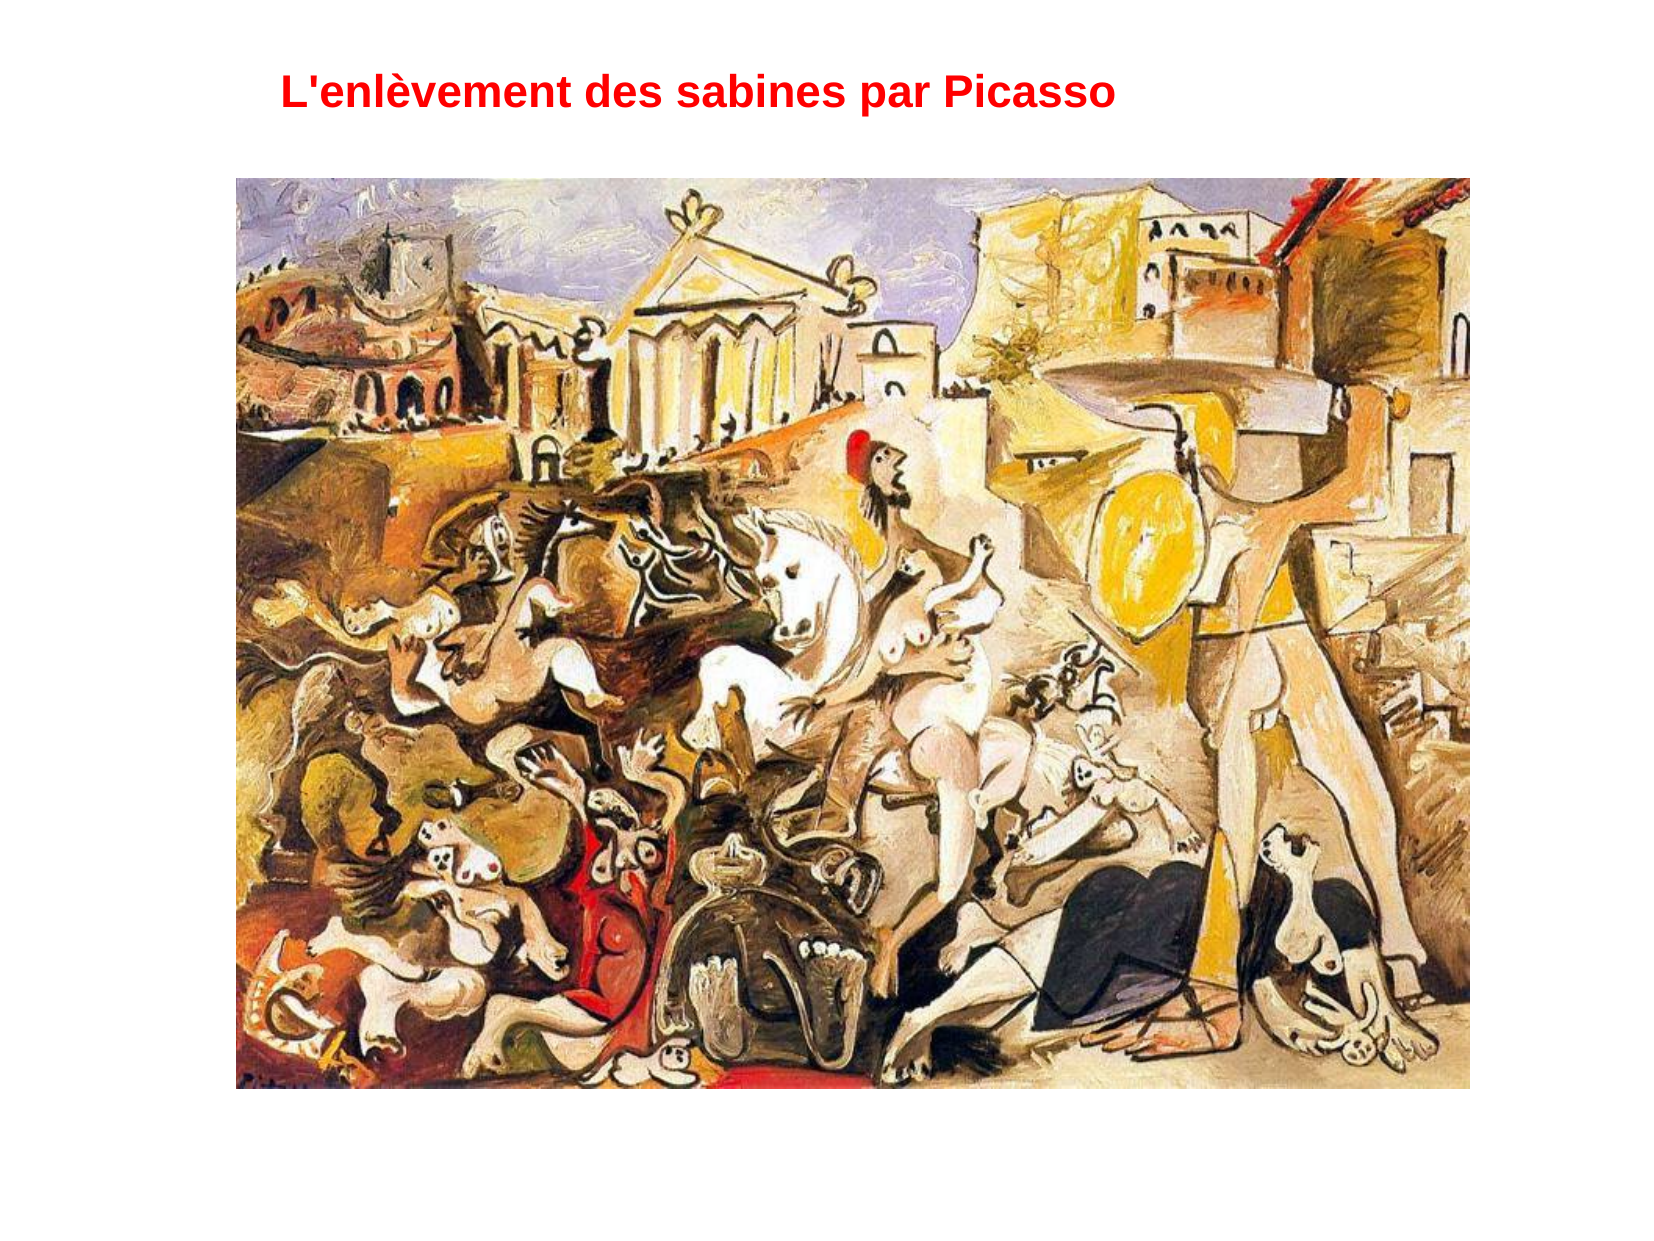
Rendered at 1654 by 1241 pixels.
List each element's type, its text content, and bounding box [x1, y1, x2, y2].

picture [236, 178, 1470, 1089]
text_box L'enlèvement des sabines par Picasso [265, 59, 1329, 127]
